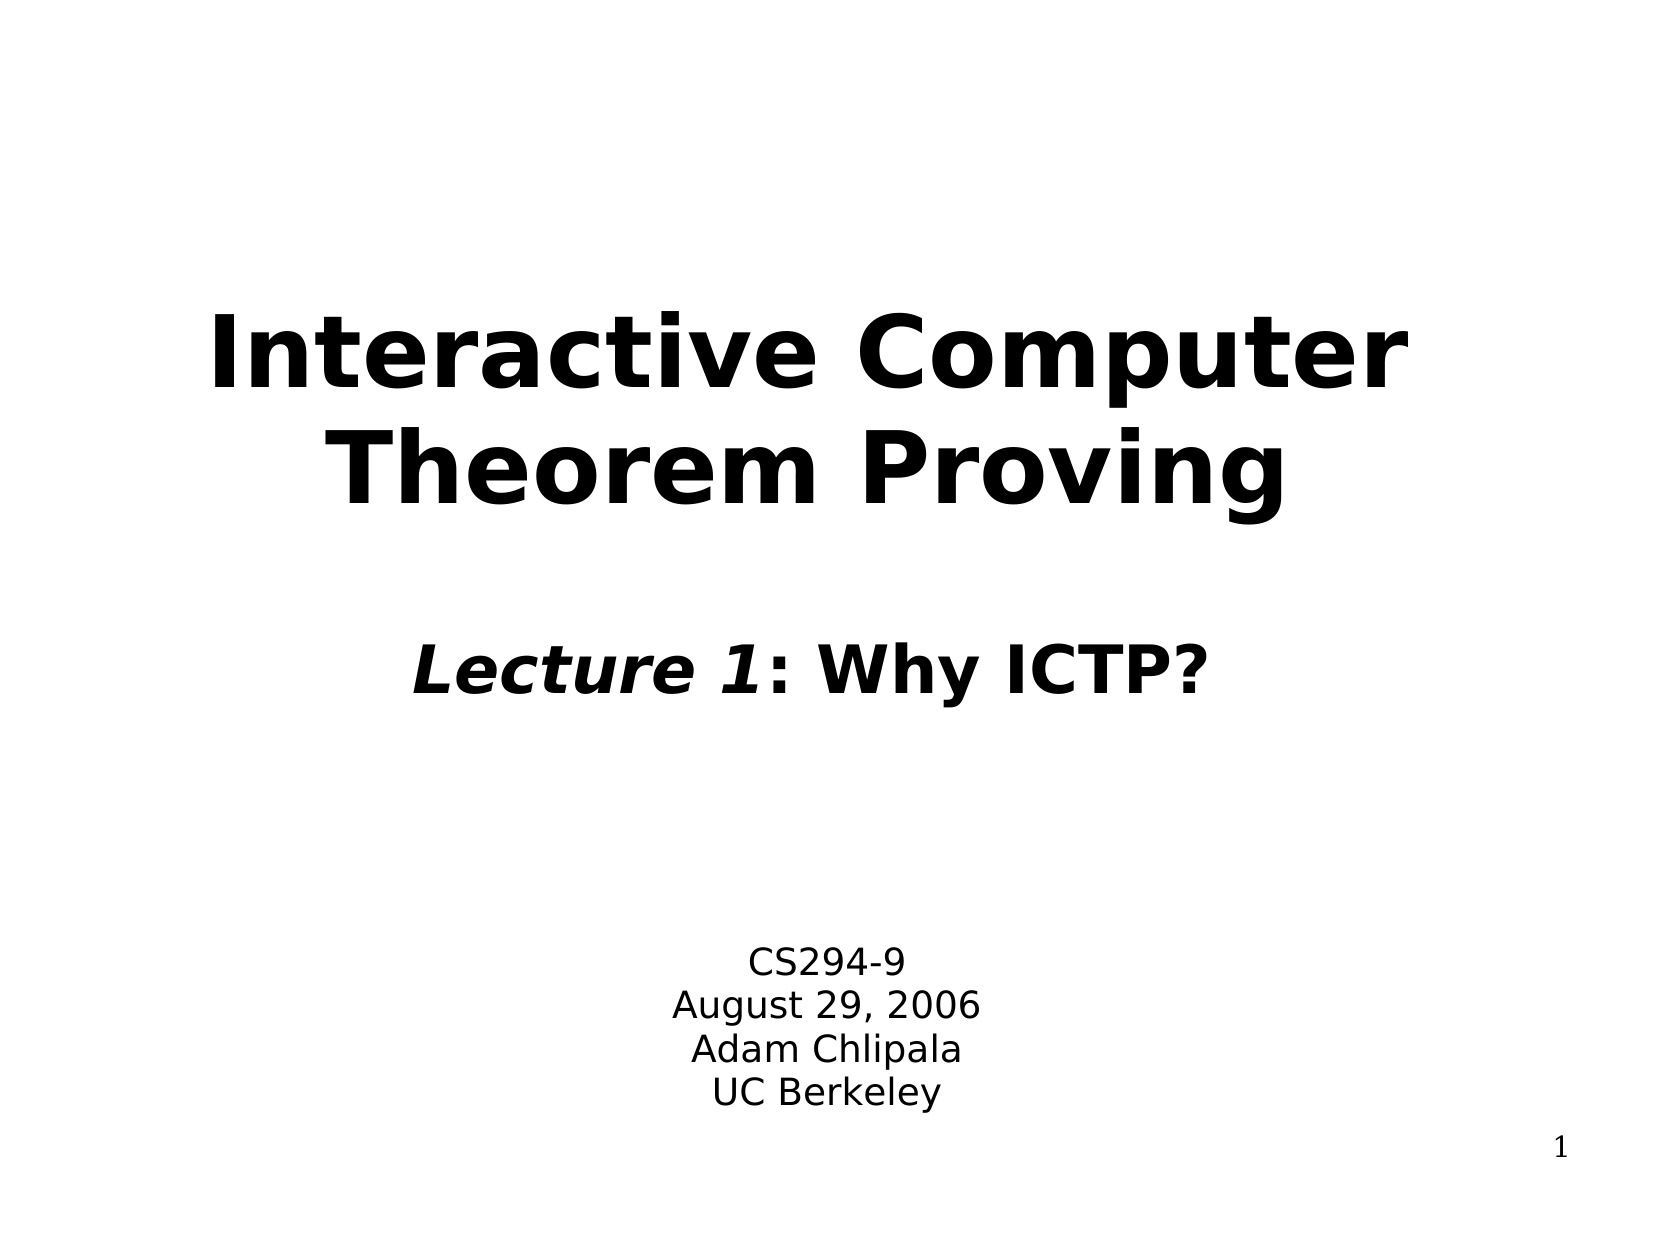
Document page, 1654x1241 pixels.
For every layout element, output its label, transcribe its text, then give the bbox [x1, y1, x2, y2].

text_box Interactive Computer Theorem Proving [191, 287, 1463, 535]
text_box Lecture 1: Why ICTP? [397, 624, 1257, 717]
text_box CS294-9 August 29, 2006 Adam Chlipala UC Berkeley [657, 933, 993, 1122]
